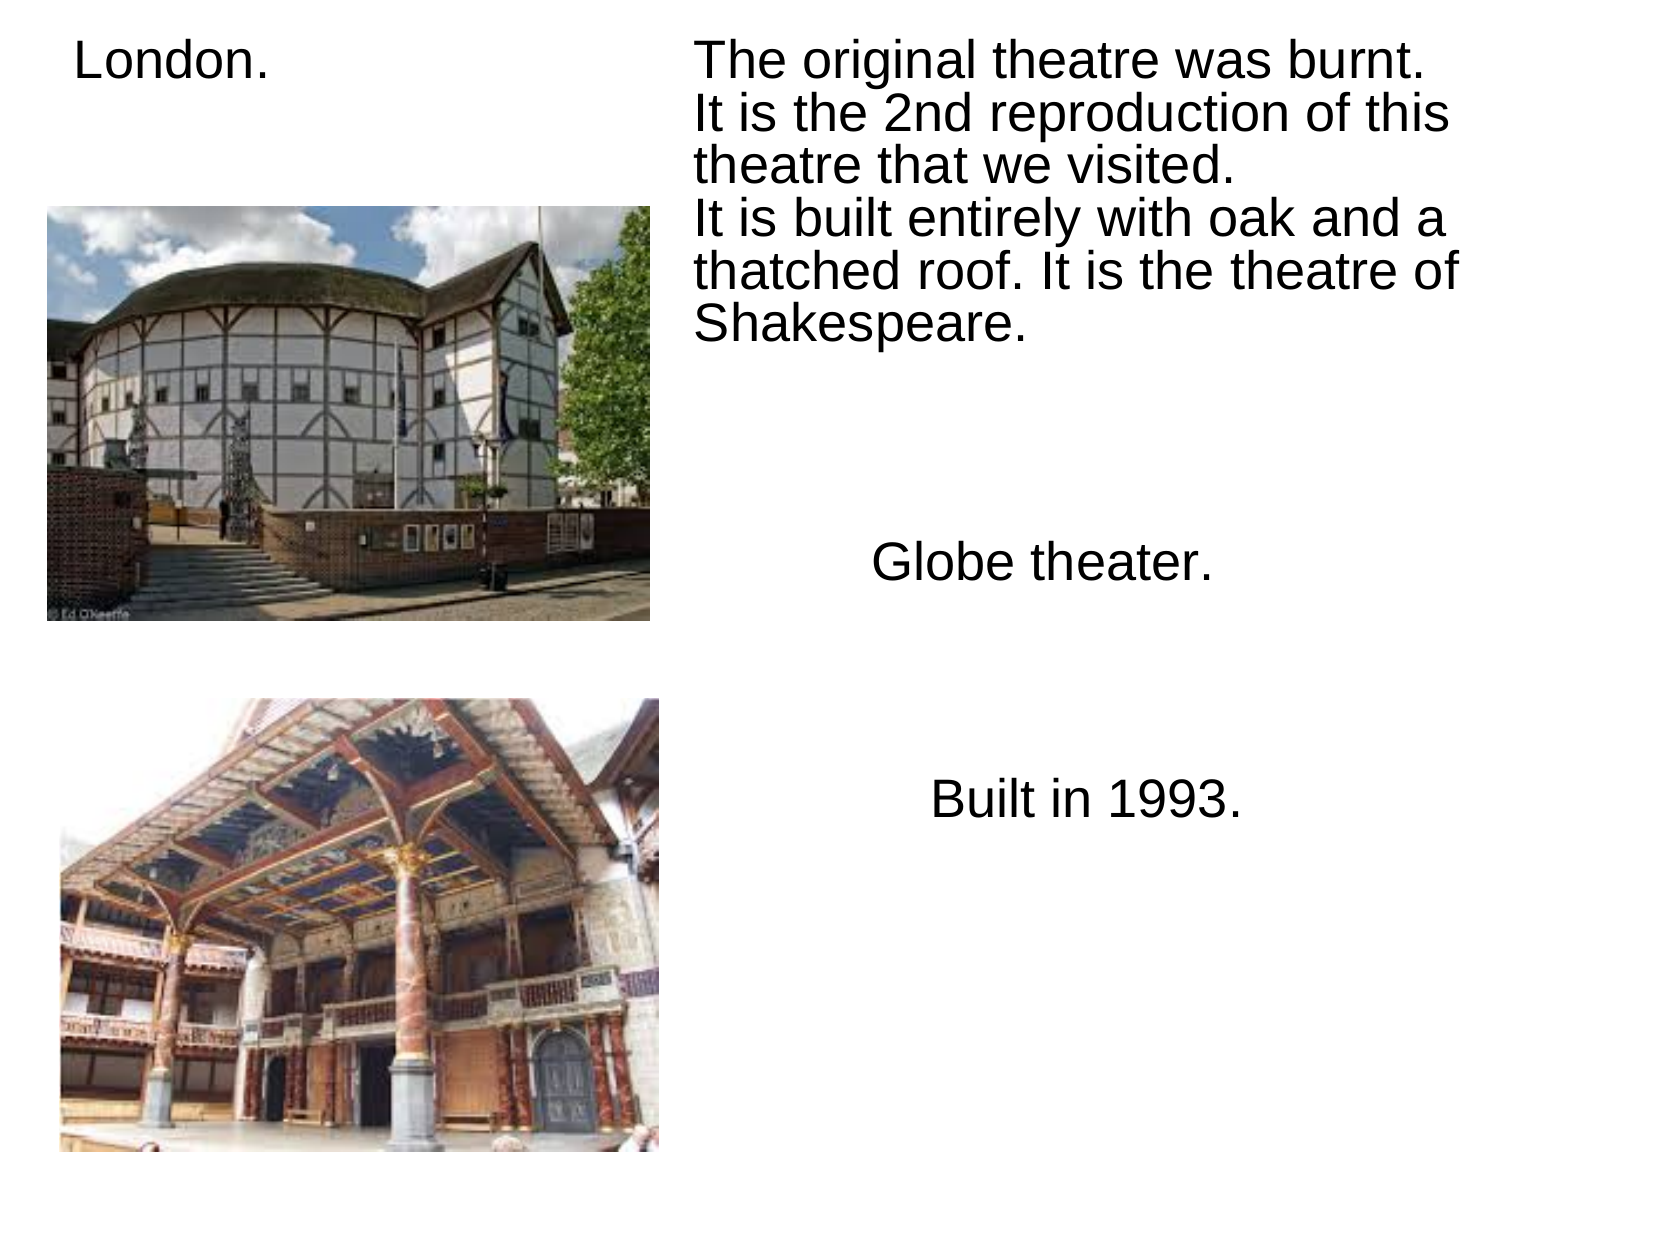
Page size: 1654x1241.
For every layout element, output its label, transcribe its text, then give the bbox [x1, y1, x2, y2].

text_box London. [59, 29, 591, 105]
text_box The original theatre was burnt. It is the 2nd reproduction of this theatre that we visited. It is built entirely with oak and a thatched roof. It is the theatre of Shakespeare. [679, 29, 1625, 368]
text_box Globe theater. [856, 531, 1477, 608]
text_box Built in 1993. [915, 767, 1477, 844]
picture [47, 206, 650, 621]
picture [59, 698, 659, 1152]
